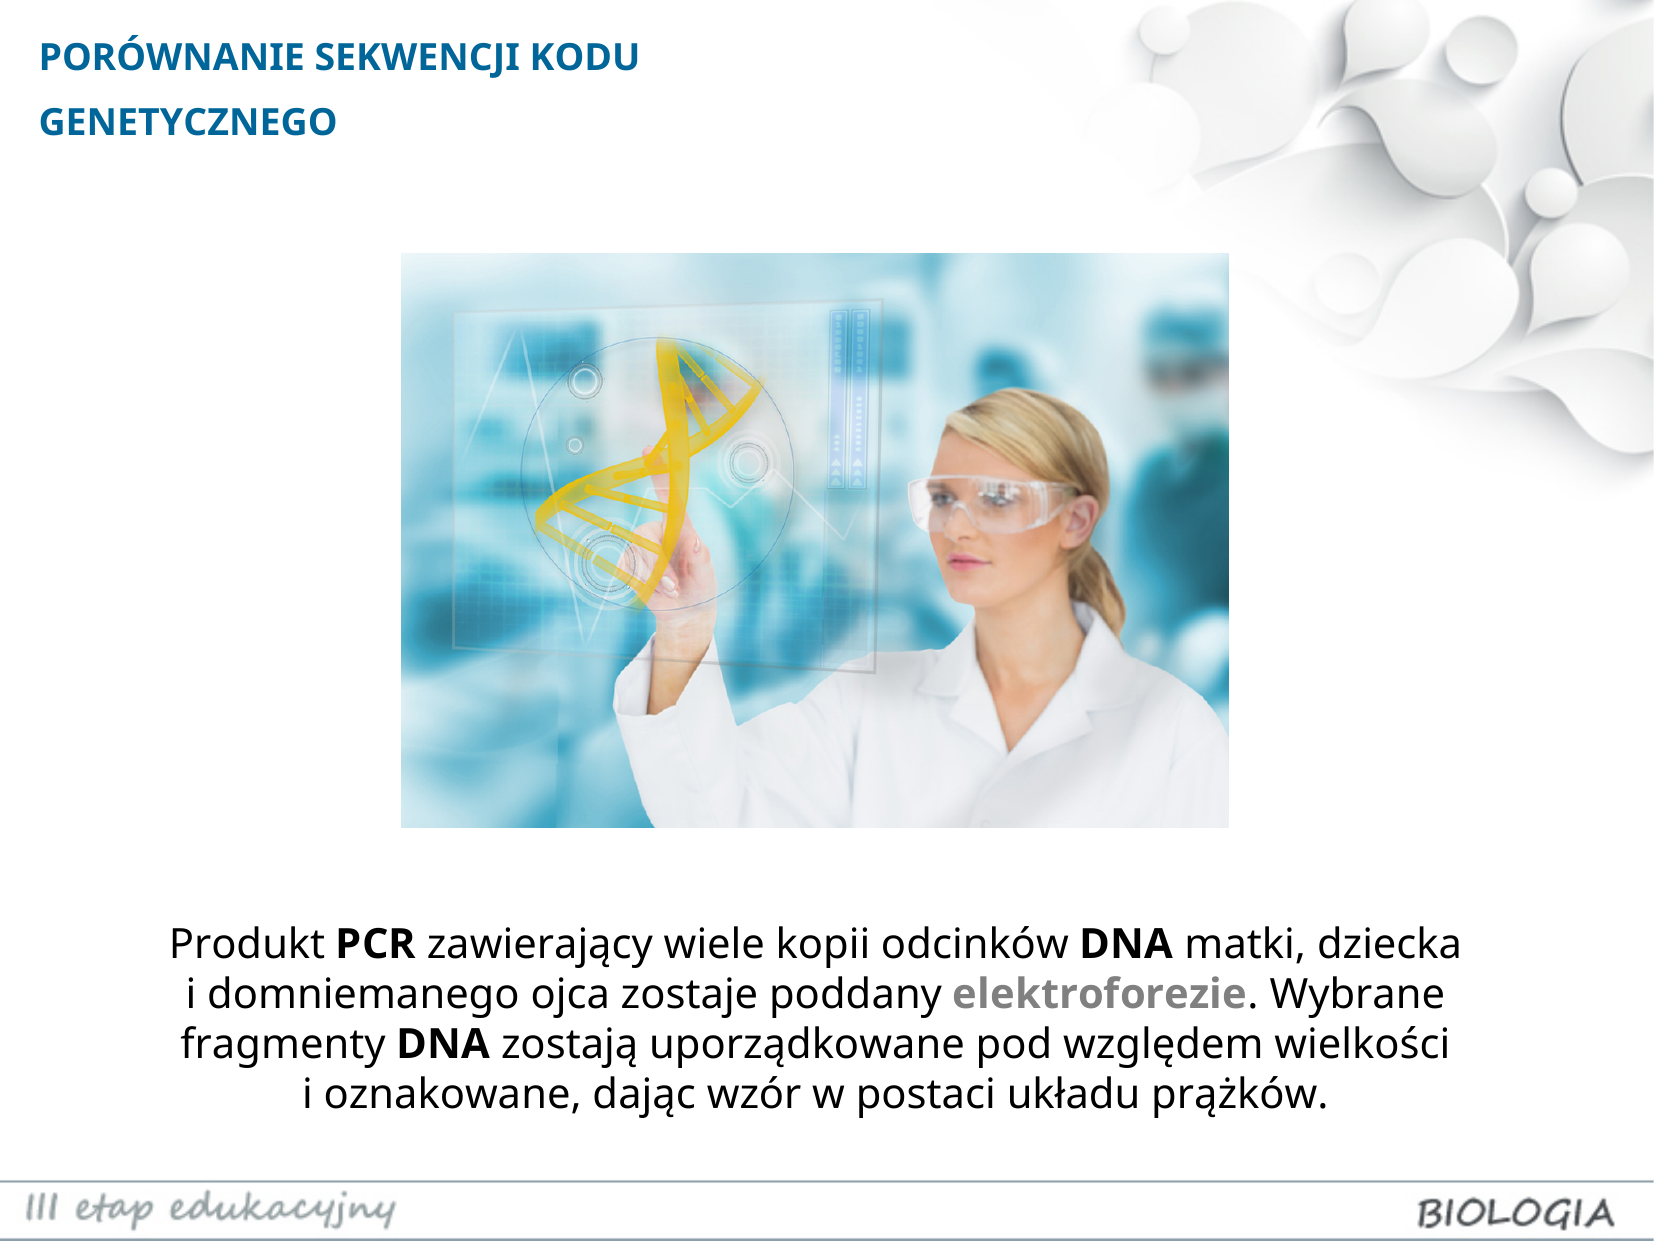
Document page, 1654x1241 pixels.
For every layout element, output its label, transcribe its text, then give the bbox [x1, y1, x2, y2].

text_box Produkt PCR zawierający wiele kopii odcinków DNA matki, dziecka i domniemanego ojca zostaje poddany elektroforezie. Wybrane fragmenty DNA zostają uporządkowane pod względem wielkości i oznakowane, dając wzór w postaci układu prążków. [47, 809, 1595, 1142]
picture [0, 0, 1654, 1241]
text_box PORÓWNANIE SEKWENCJI KODU GENETYCZNEGO [23, 29, 1276, 152]
